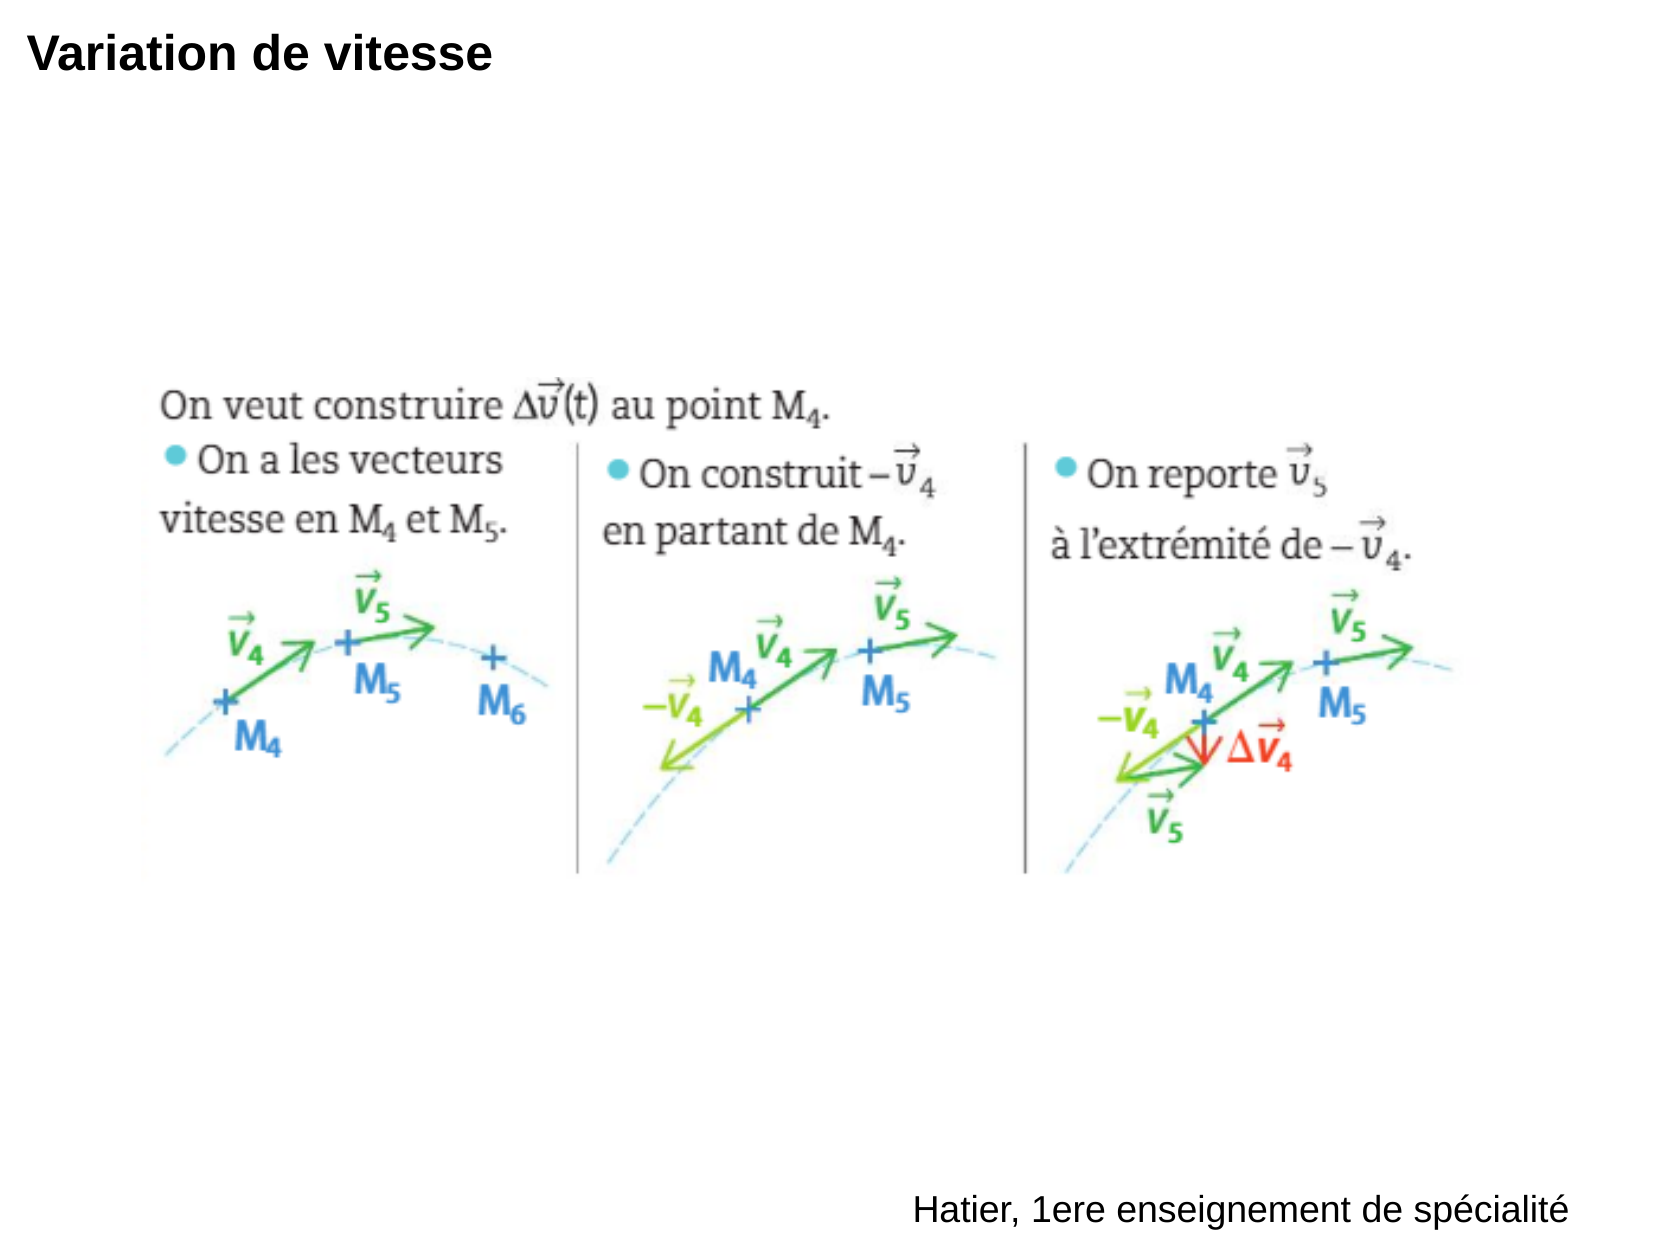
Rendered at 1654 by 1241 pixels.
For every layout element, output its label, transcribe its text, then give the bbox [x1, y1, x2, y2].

text_box Hatier, 1ere enseignement de spécialité [897, 1181, 1654, 1238]
text_box Variation de vitesse [11, 17, 898, 90]
picture [141, 377, 1501, 886]
